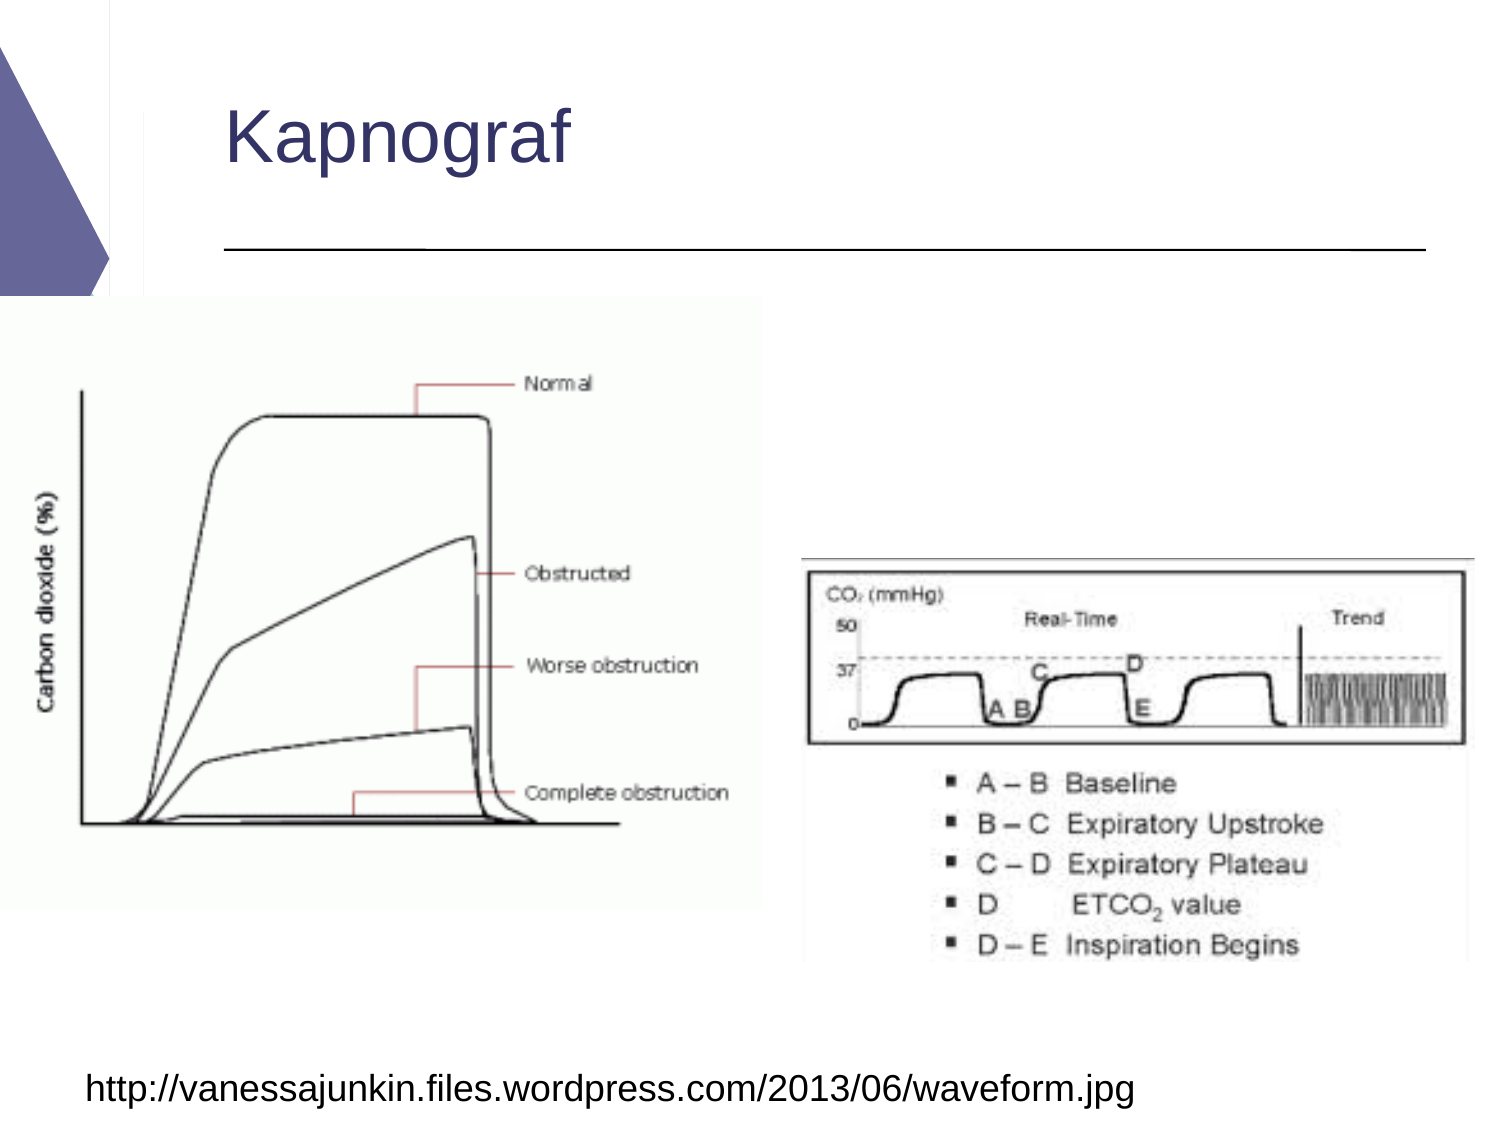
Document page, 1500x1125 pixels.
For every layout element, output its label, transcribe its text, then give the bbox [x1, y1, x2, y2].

text_box http://vanessajunkin.files.wordpress.com/2013/06/waveform.jpg [70, 1062, 1150, 1123]
picture [0, 296, 762, 909]
picture [801, 558, 1475, 962]
title Kapnograf [224, 41, 1424, 236]
